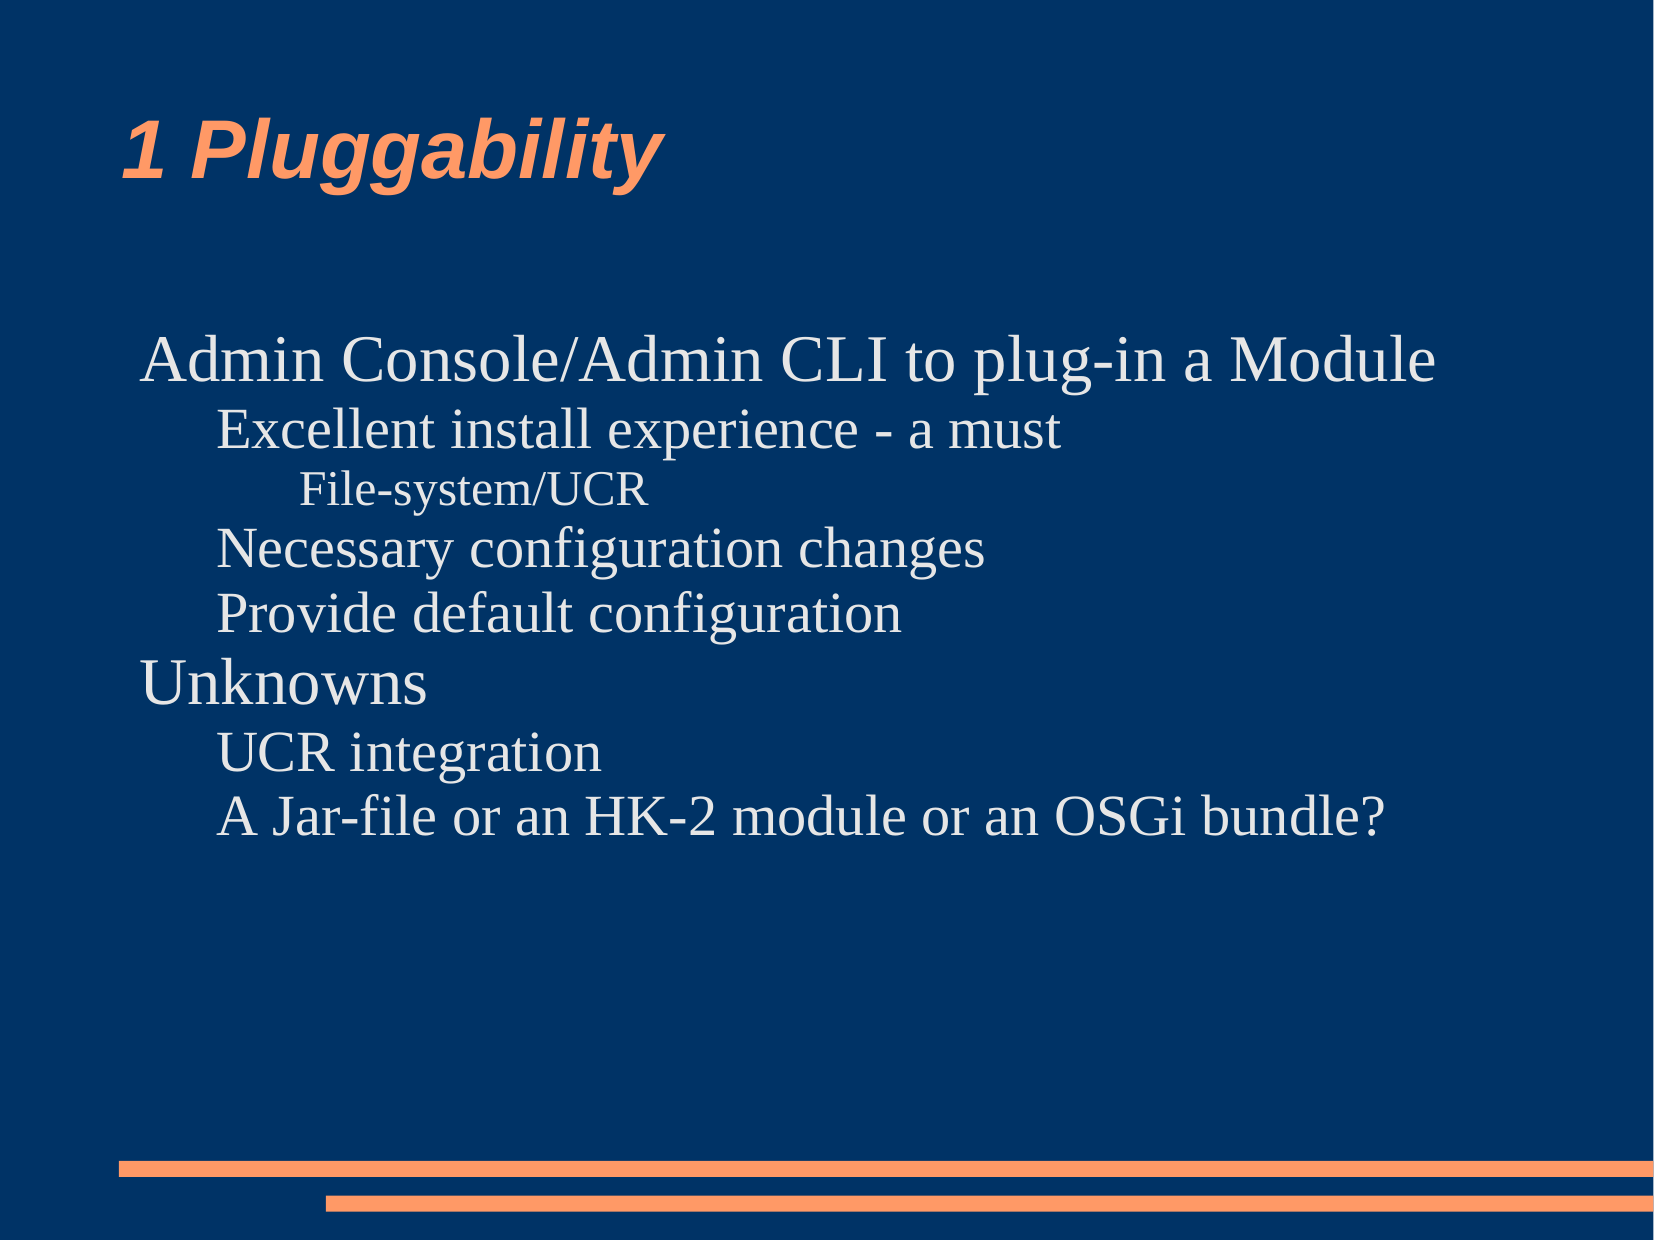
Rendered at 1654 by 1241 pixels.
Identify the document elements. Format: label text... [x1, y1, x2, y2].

title 1 Pluggability [121, 46, 1534, 254]
list Admin Console/Admin CLI to plug-in a Module Excellent install experience - a must File-system/UCR Necessary configuration changes Provide default configuration Unknowns UCR integration A Jar-file or an HK-2 module or an OSGi bundle? [121, 322, 1561, 1133]
